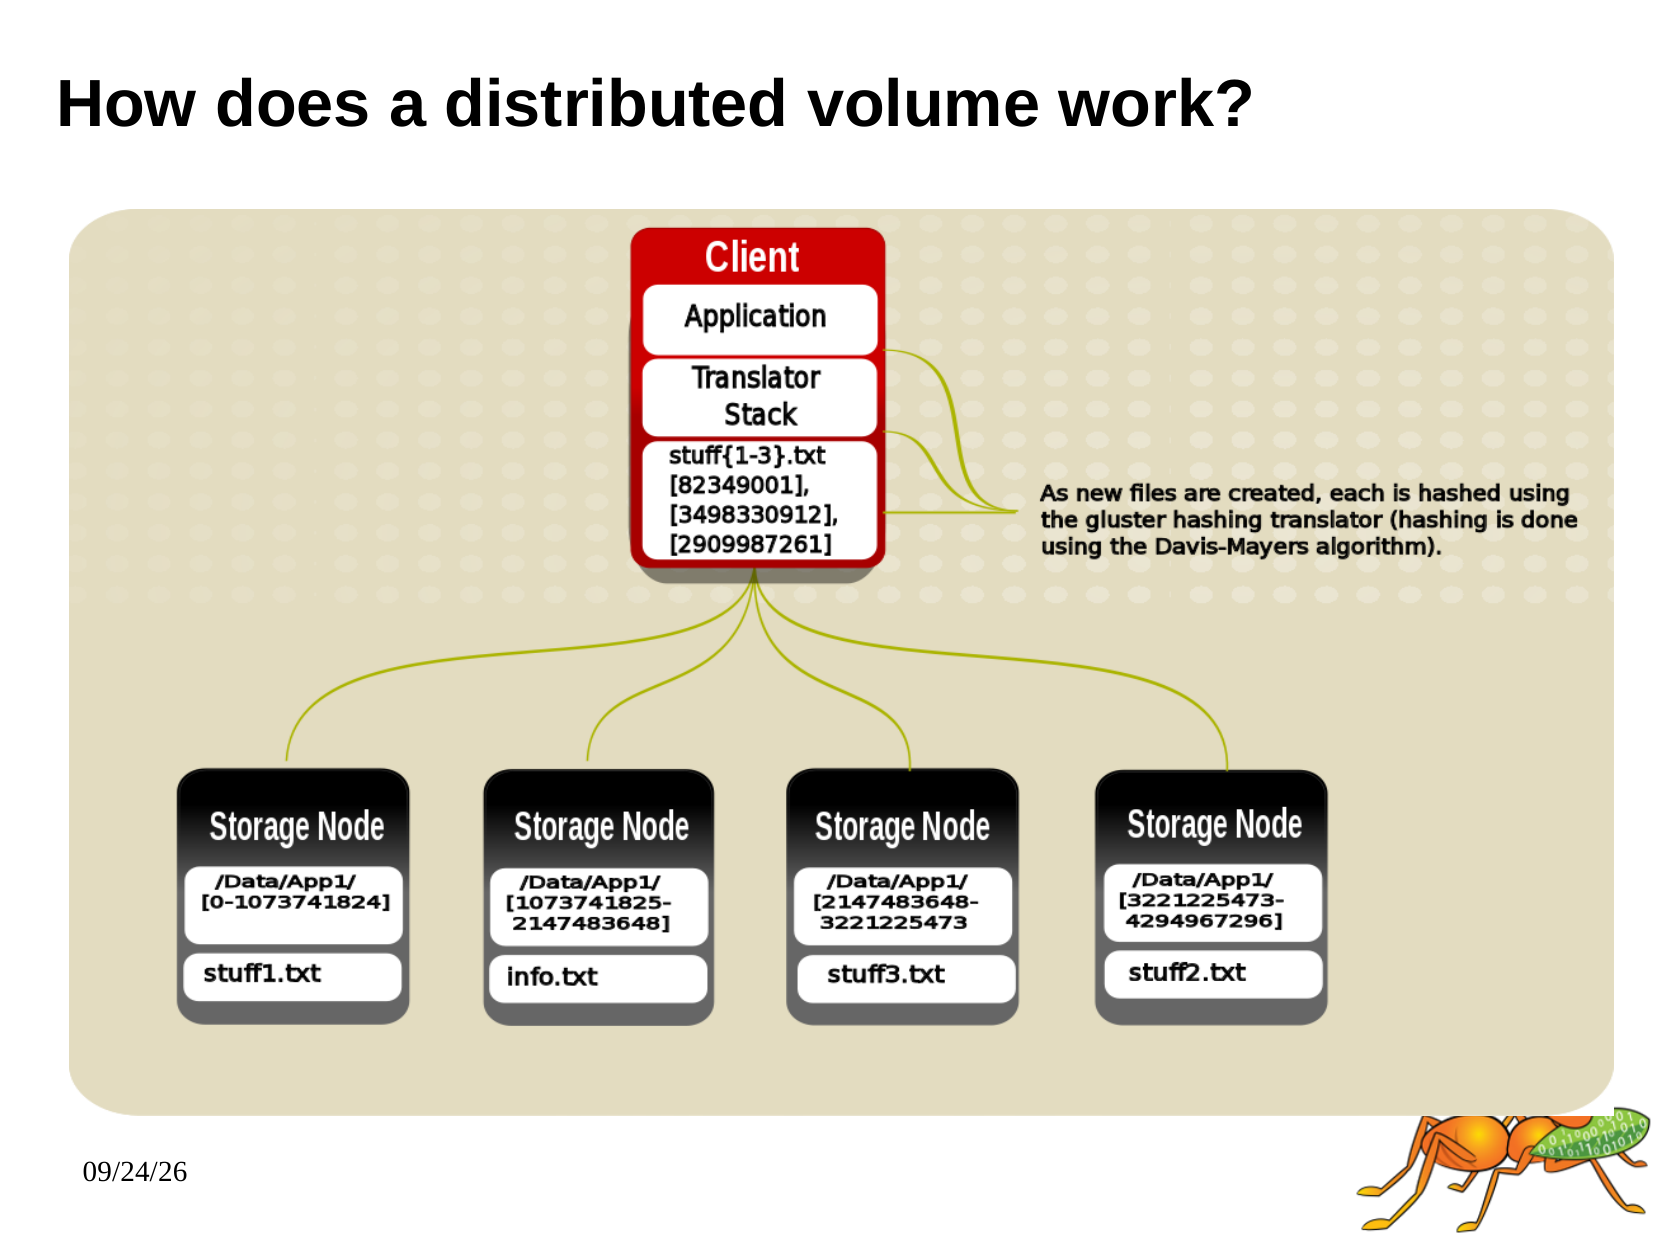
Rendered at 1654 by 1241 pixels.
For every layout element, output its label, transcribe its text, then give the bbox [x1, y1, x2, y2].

text_box How does a distributed volume work? [41, 59, 1312, 149]
picture [69, 209, 1654, 1235]
